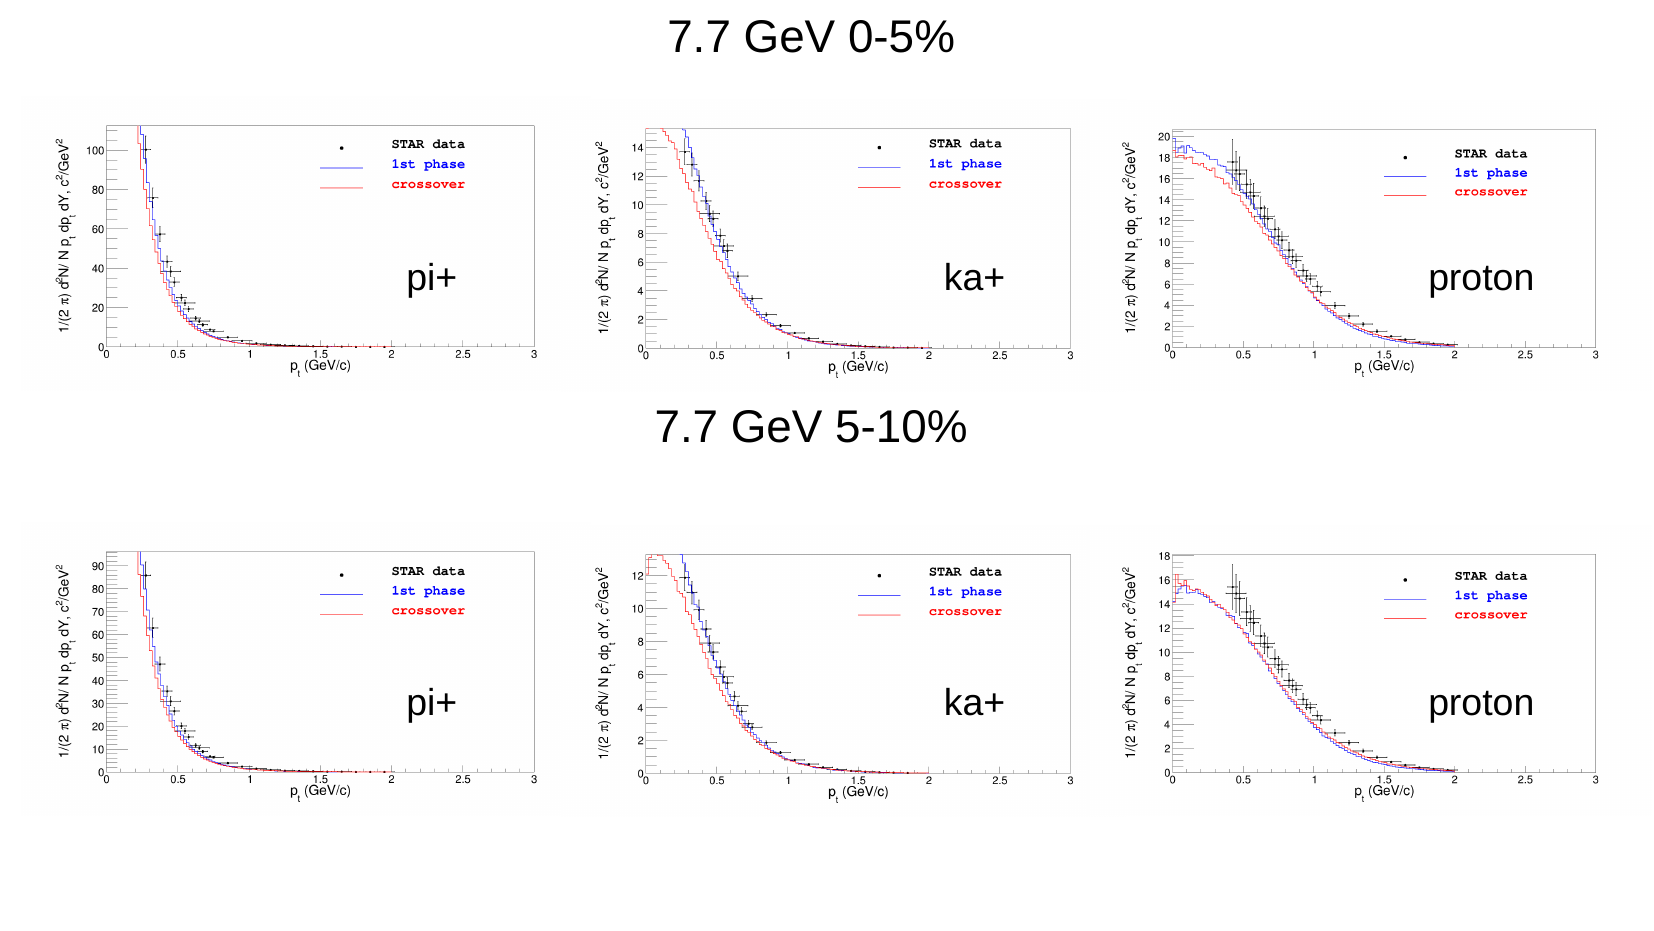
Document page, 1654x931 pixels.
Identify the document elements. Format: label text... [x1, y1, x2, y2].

picture [21, 522, 1652, 817]
picture [21, 96, 1652, 392]
text_box pi+ [391, 673, 473, 731]
text_box ka+ [929, 673, 1021, 731]
text_box ka+ [929, 248, 1021, 306]
text_box proton [1413, 673, 1550, 731]
title 7.7 GeV 0-5% [71, 9, 1551, 65]
text_box pi+ [391, 248, 473, 306]
text_box proton [1413, 248, 1550, 306]
title 7.7 GeV 5-10% [71, 399, 1551, 455]
